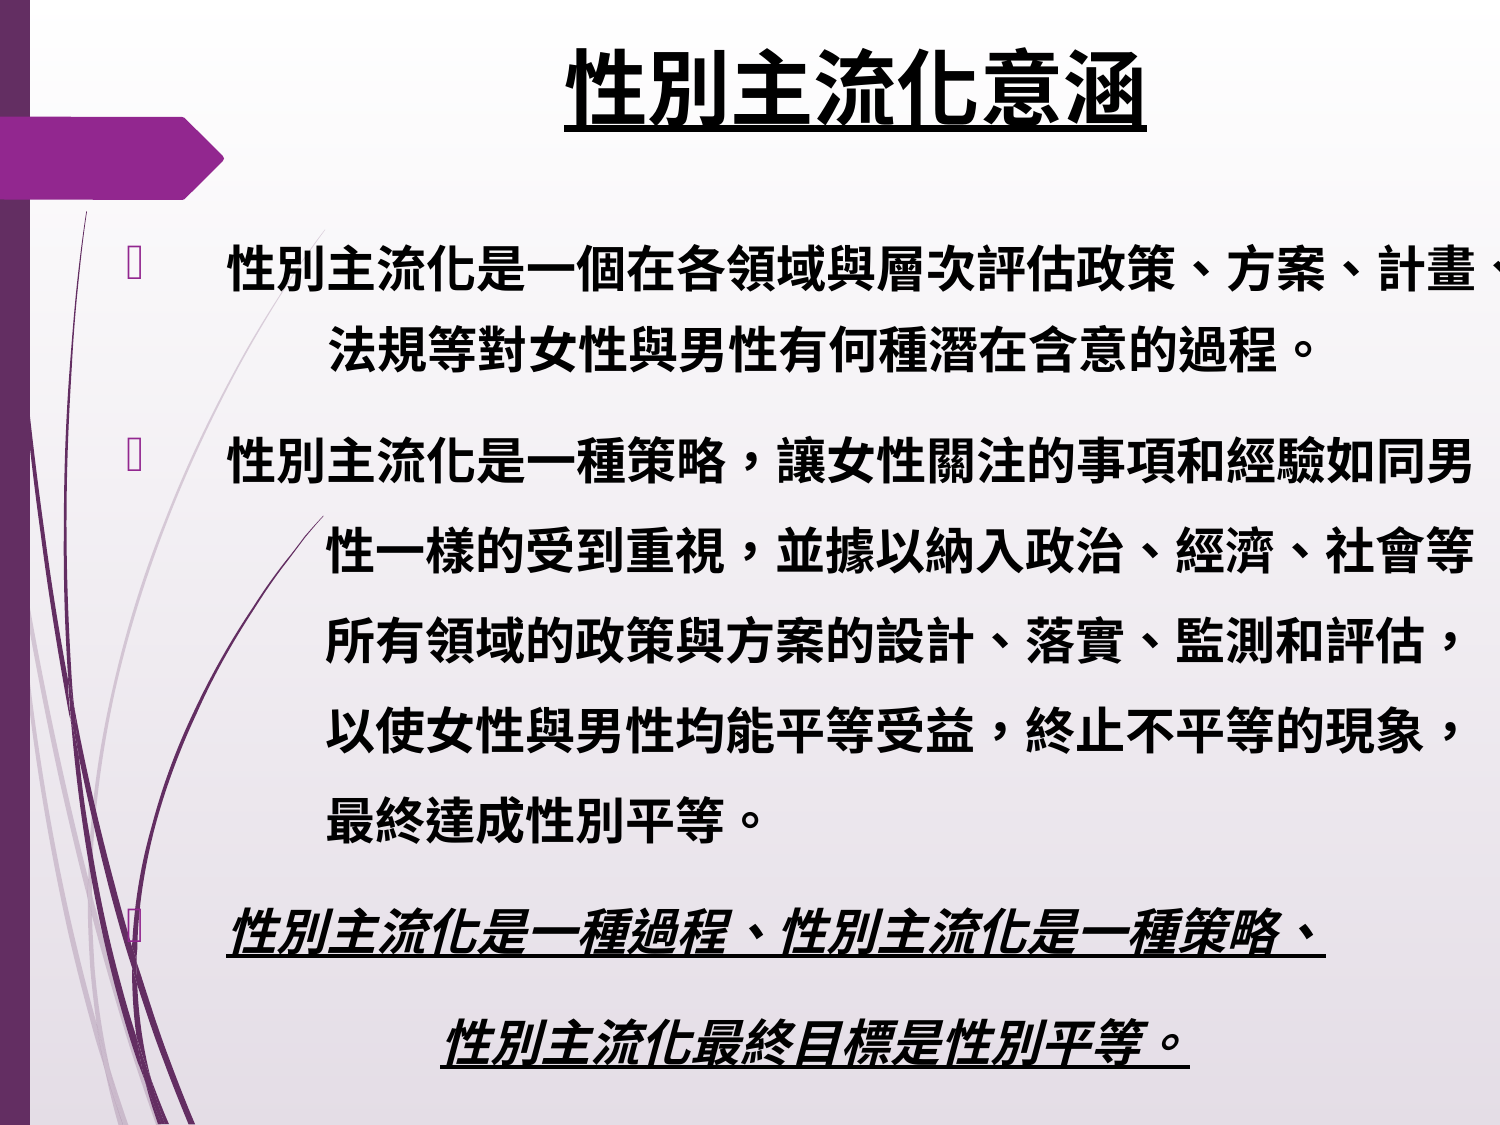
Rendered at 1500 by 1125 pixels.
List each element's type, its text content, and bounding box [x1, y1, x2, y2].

list 性別主流化意涵 性別主流化是一個在各領域與層次評估政策、方案、計畫、 法規等對女性與男性有何種潛在含意的過程。 性別主流化是一種策略，讓女性關注的事項和經驗如同男性一樣的受到重視，並據以納入政治、經濟、社會等所有領域的政策與方案的設計、落實、監測和評估，以使女性與男性均能平等受益，終止不平等的現象，最終達成性別平等。 性別主流化是一種過程、性別主流化是一種策略、 性別主流化最終目標是性別平等。 [110, 28, 1500, 1088]
